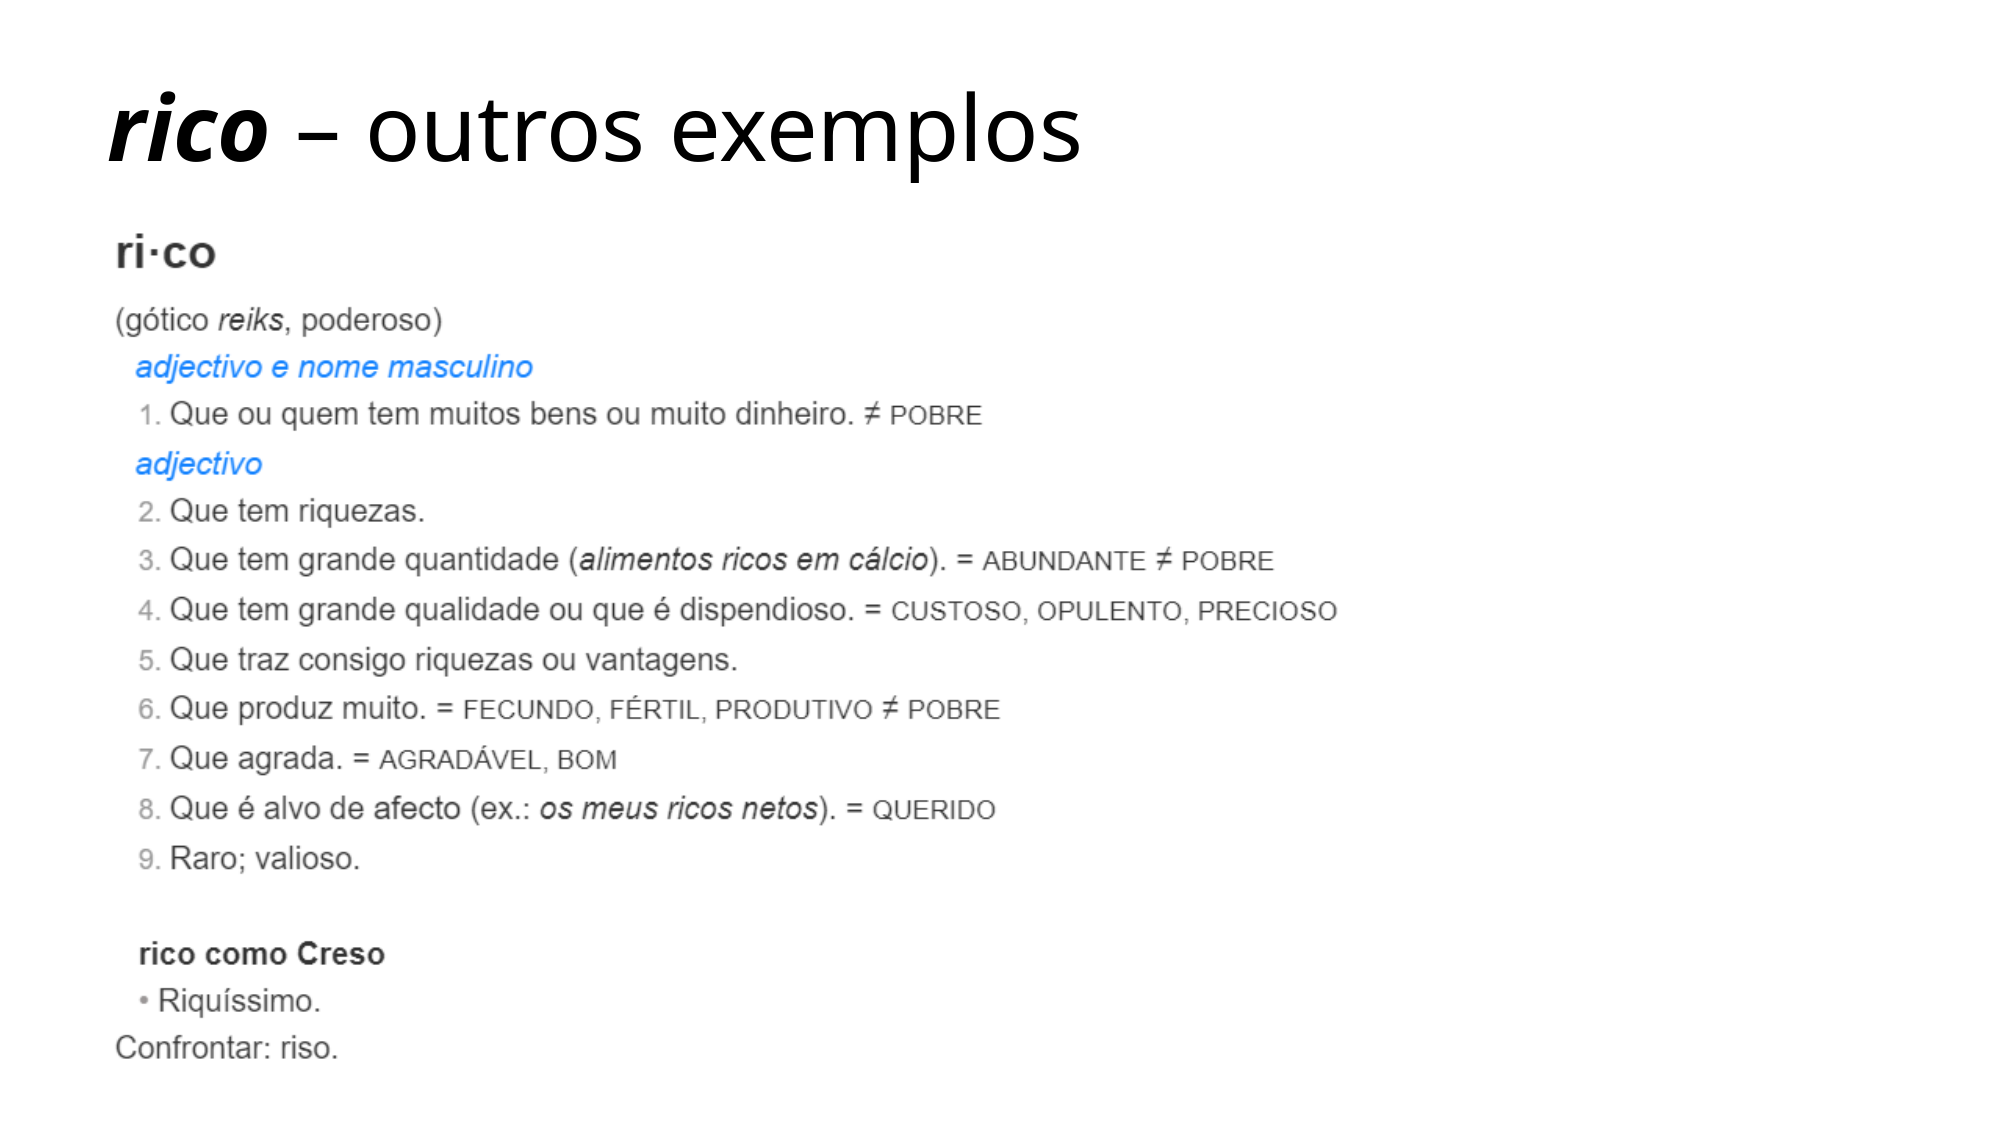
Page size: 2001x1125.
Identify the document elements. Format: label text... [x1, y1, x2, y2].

picture [92, 215, 1425, 1098]
title rico – outros exemplos [92, 59, 1863, 205]
